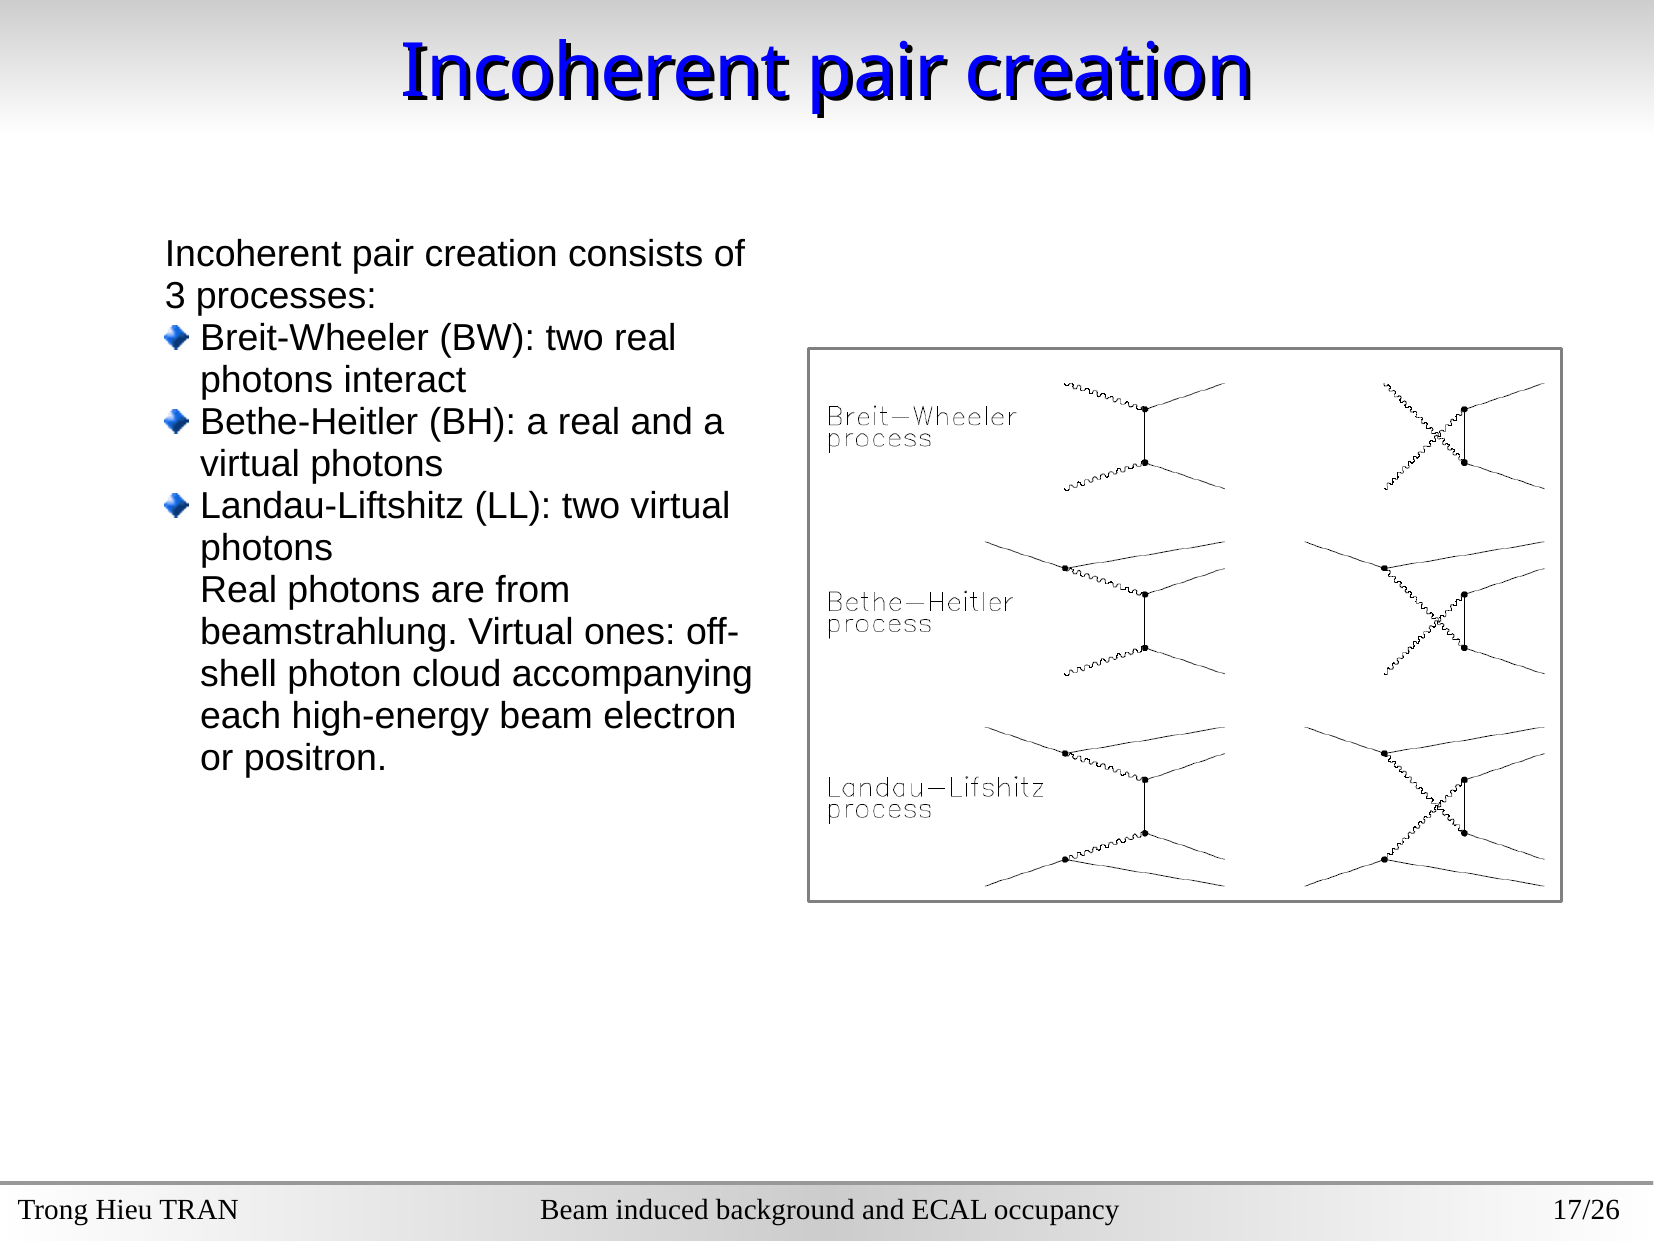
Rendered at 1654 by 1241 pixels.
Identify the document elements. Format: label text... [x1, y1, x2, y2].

text_box Incoherent pair creation consists of 3 processes: Breit-Wheeler (BW): two real photons interact Bethe-Heitler (BH): a real and a virtual photons Landau-Liftshitz (LL): two virtual photons Real photons are from beamstrahlung. Virtual ones: off-shell photon cloud accompanying each high-energy beam electron or positron. [150, 225, 781, 786]
picture [810, 349, 1561, 901]
title Incoherent pair creation [0, 0, 1654, 136]
